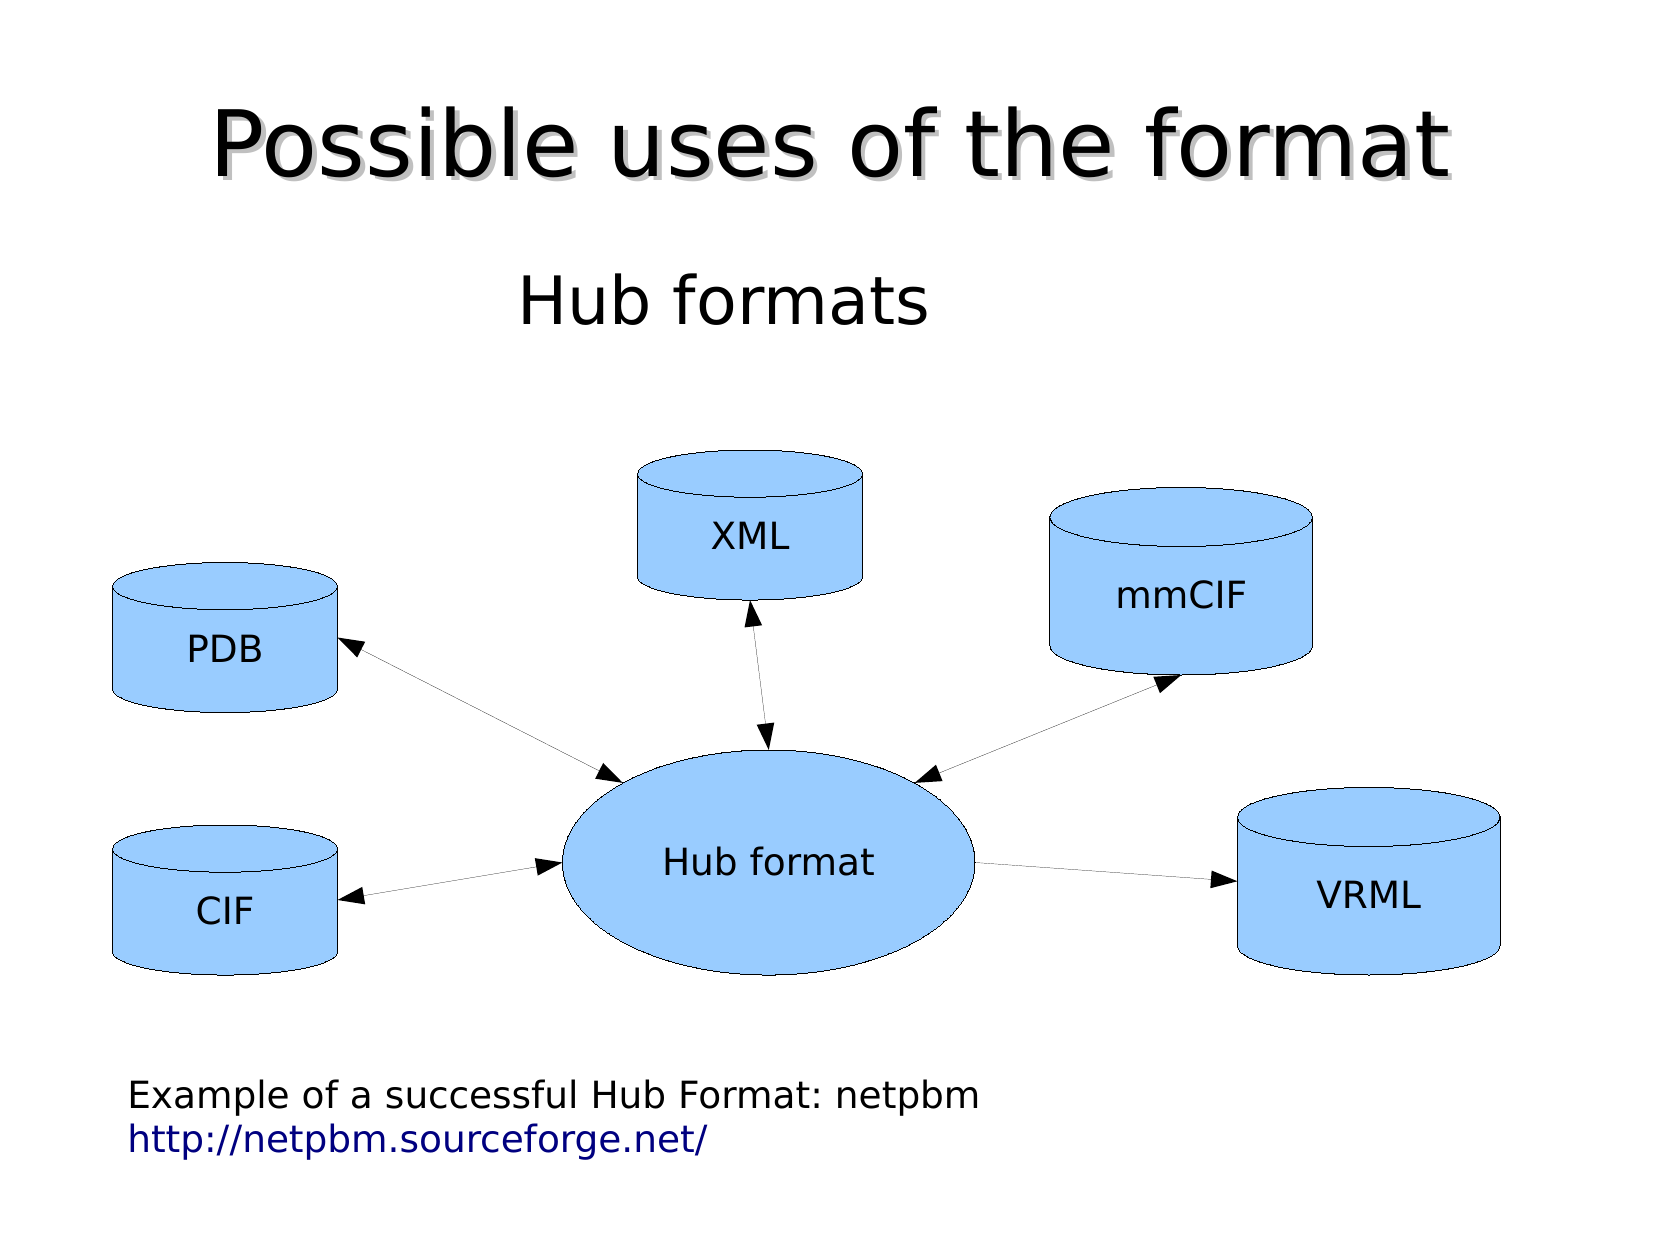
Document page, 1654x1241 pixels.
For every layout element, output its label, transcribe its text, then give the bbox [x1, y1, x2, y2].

text_box XML [637, 450, 863, 601]
text_box Example of a successful Hub Format: netpbm http://netpbm.sourceforge.net/ [112, 1066, 1538, 1169]
list Hub formats [499, 262, 1051, 385]
text_box CIF [112, 825, 338, 976]
text_box Hub format [562, 750, 975, 976]
text_box PDB [112, 562, 338, 713]
text_box mmCIF [1049, 487, 1313, 675]
title Possible uses of the format [86, 37, 1576, 252]
text_box VRML [1237, 787, 1501, 976]
